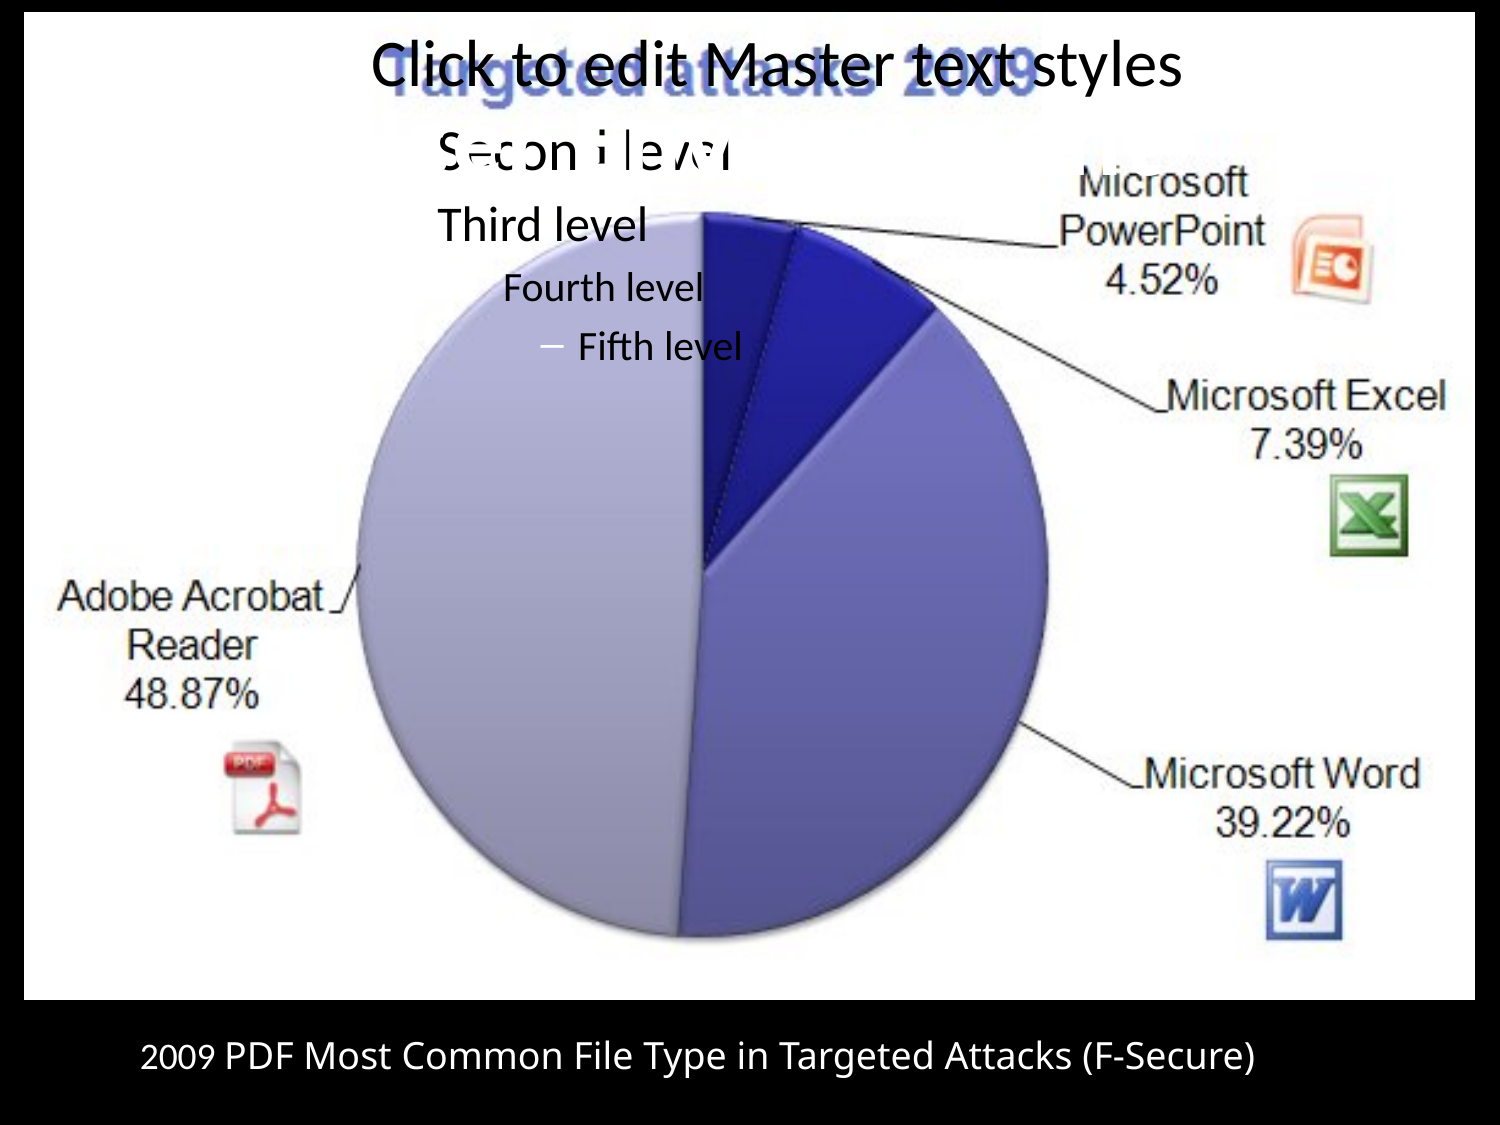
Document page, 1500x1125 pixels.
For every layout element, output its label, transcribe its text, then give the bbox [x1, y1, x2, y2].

picture [24, 12, 1475, 1000]
title User Environment [75, 45, 1425, 233]
text_box 2009 PDF Most Common File Type in Targeted Attacks (F-Secure) [124, 1024, 1413, 1085]
